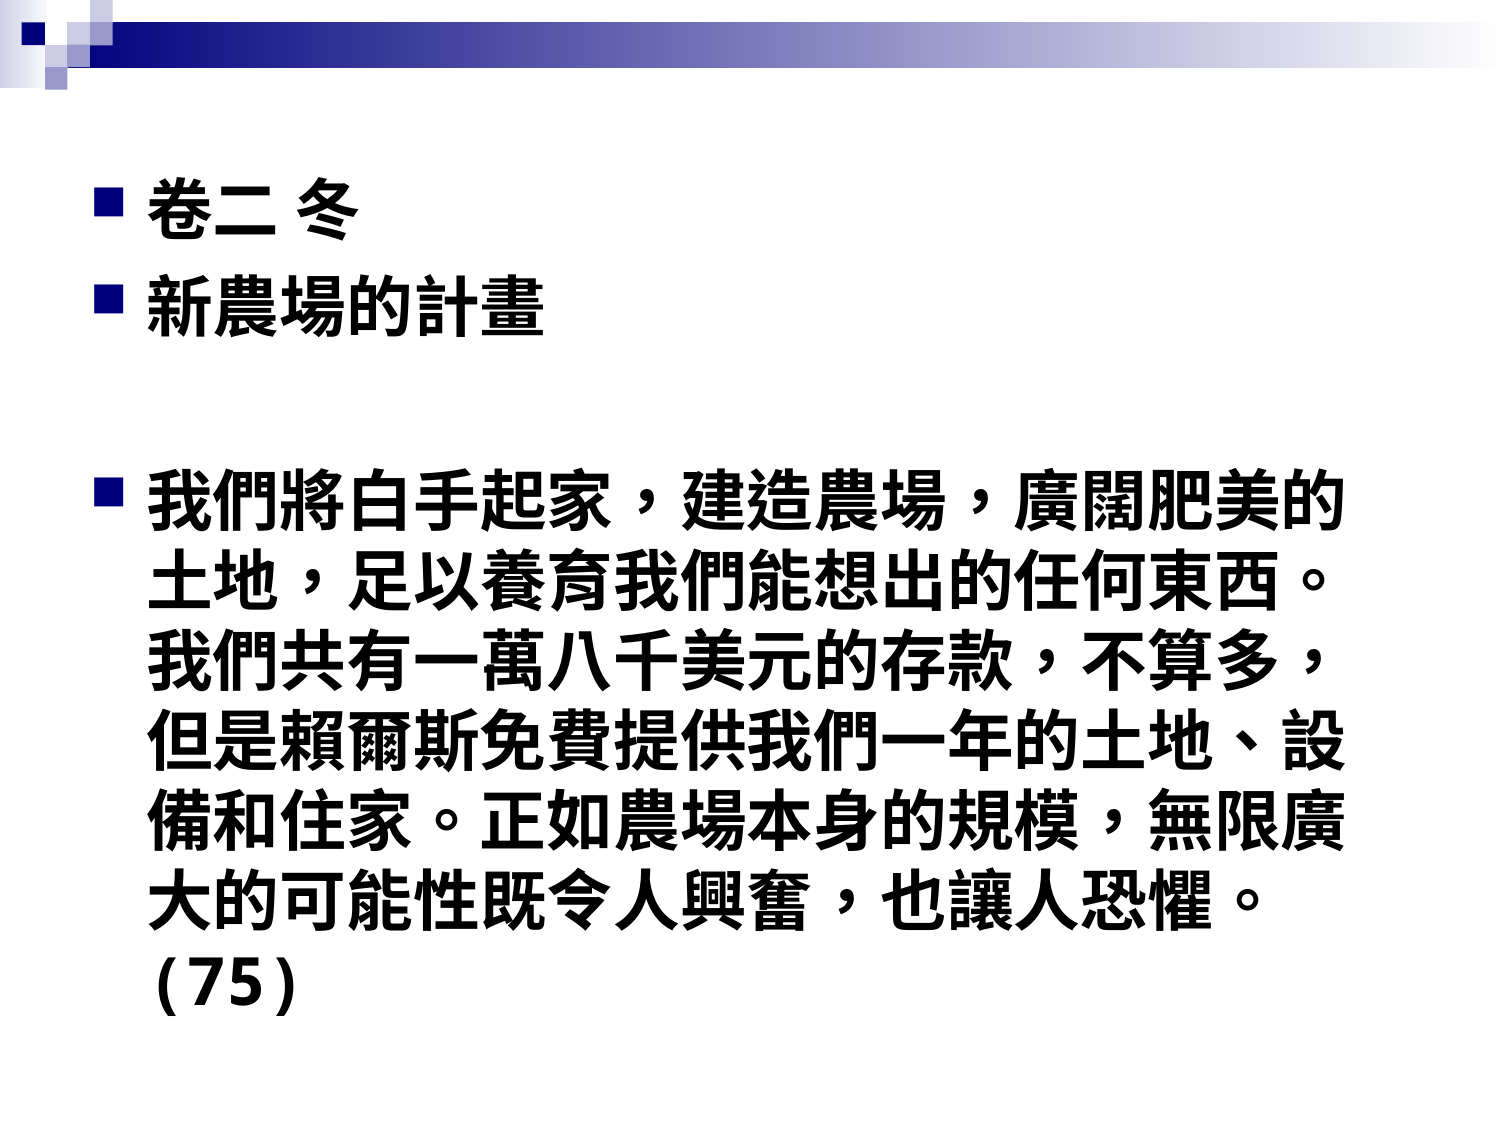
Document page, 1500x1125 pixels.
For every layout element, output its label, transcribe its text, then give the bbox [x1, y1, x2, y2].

list 卷二 冬 新農場的計畫 我們將白手起家，建造農場，廣闊肥美的土地，足以養育我們能想出的任何東西。我們共有一萬八千美元的存款，不算多，但是賴爾斯免費提供我們一年的土地、設備和住家。正如農場本身的規模，無限廣大的可能性既令人興奮，也讓人恐懼。(75) [75, 160, 1426, 1071]
